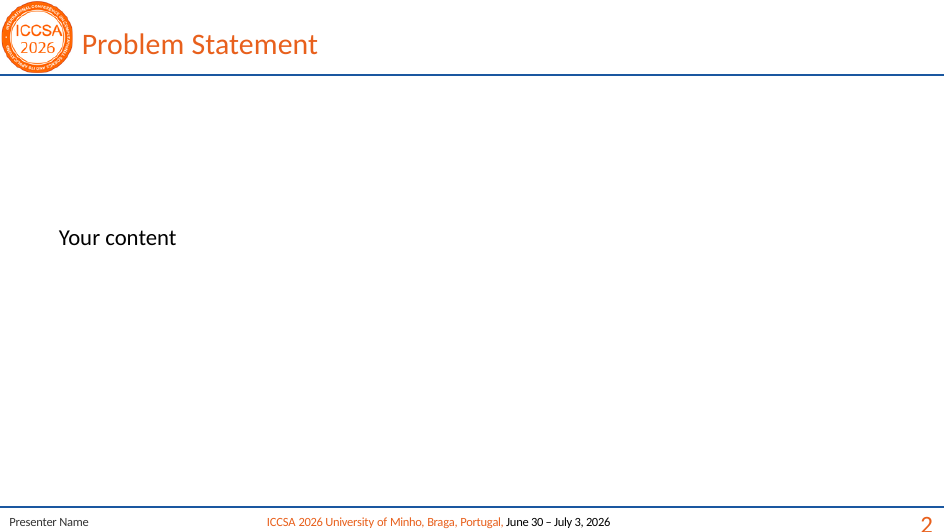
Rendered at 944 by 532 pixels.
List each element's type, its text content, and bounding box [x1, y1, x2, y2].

text_box 2 [920, 503, 935, 532]
text_box Presenter Name [9, 511, 235, 528]
text_box Your content [59, 218, 185, 250]
text_box [0, 0, 944, 532]
text_box Problem Statement [81, 19, 356, 59]
text_box ICCSA 2026 University of Minho, Braga, Portugal, June 30 – July 3, 2026 [266, 511, 687, 528]
